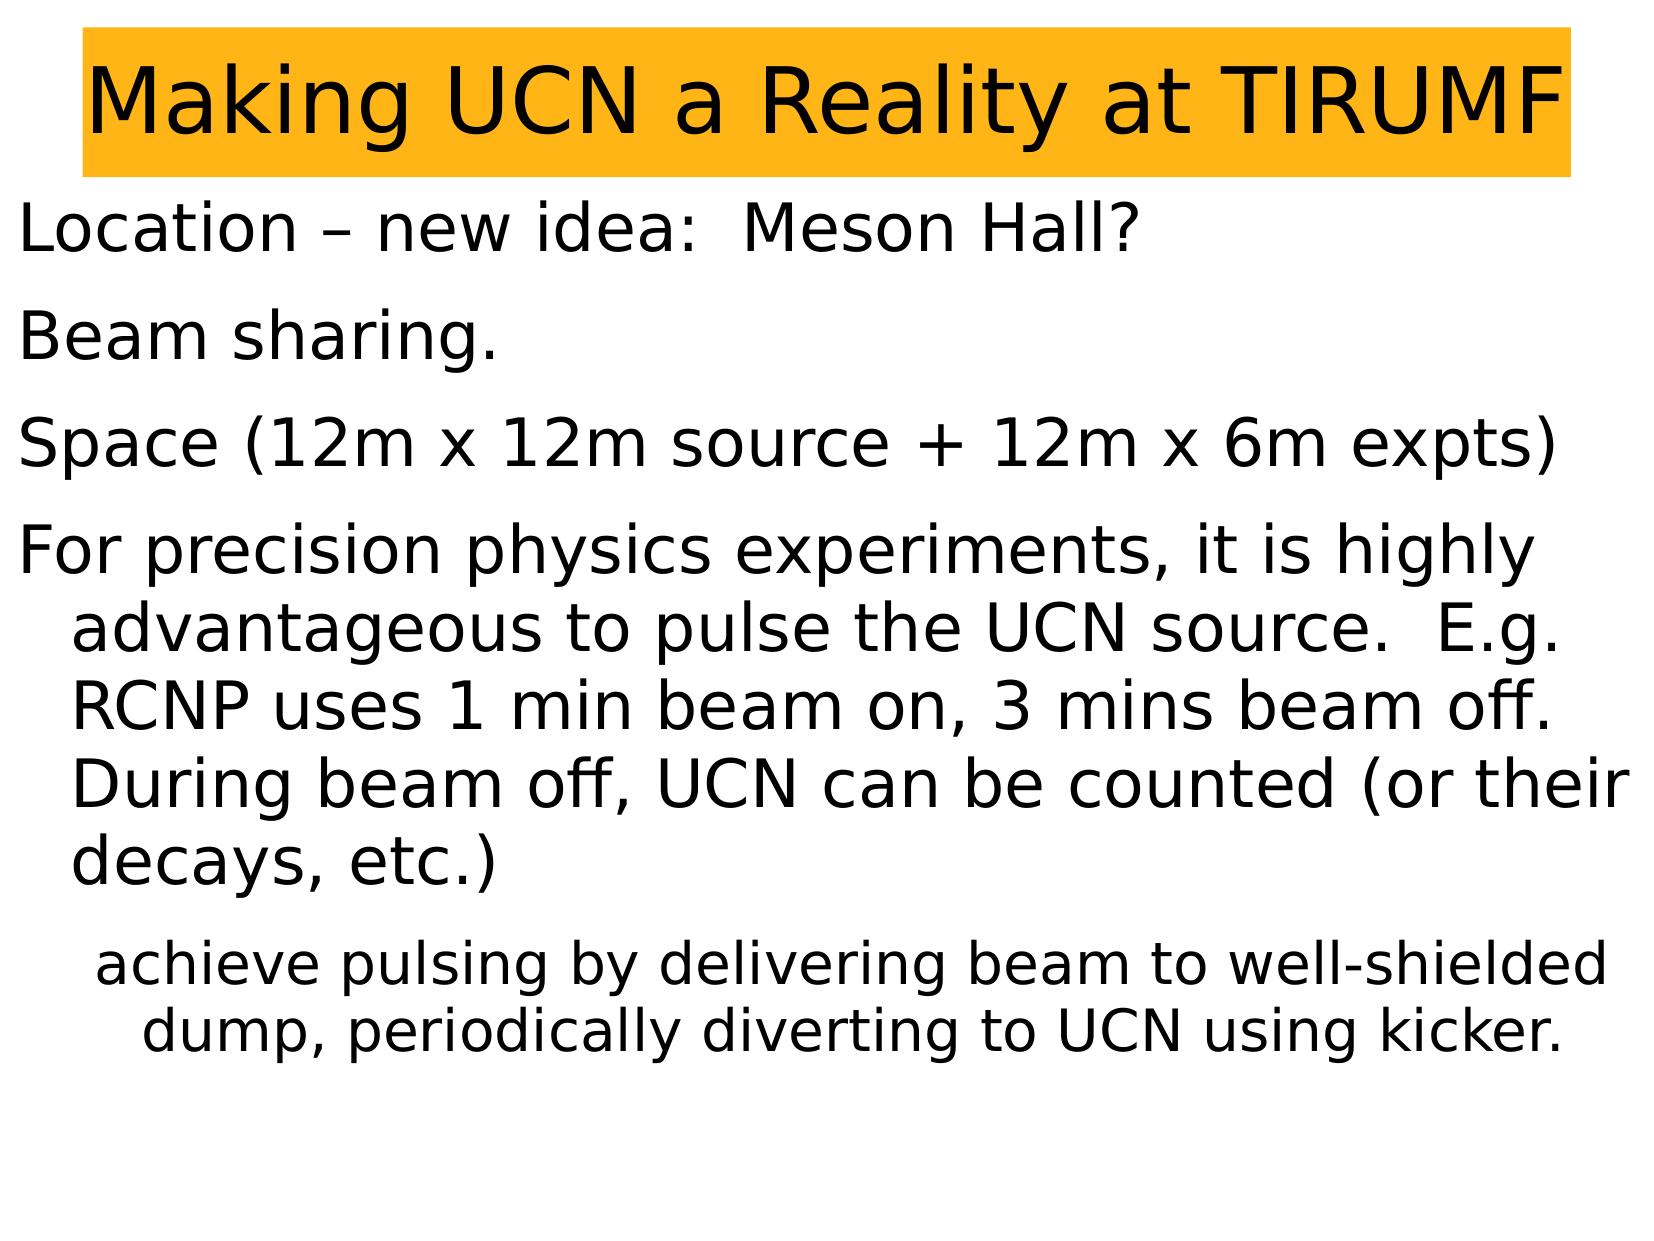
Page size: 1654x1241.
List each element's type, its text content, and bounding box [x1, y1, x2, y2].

title Making UCN a Reality at TIRUMF [82, 27, 1571, 178]
list Location – new idea: Meson Hall? Beam sharing. Space (12m x 12m source + 12m x 6m expts) For precision physics experiments, it is highly advantageous to pulse the UCN source. E.g. RCNP uses 1 min beam on, 3 mins beam off. During beam off, UCN can be counted (or their decays, etc.) achieve pulsing by delivering beam to well-shielded dump, periodically diverting to UCN using kicker. [0, 189, 1654, 1134]
